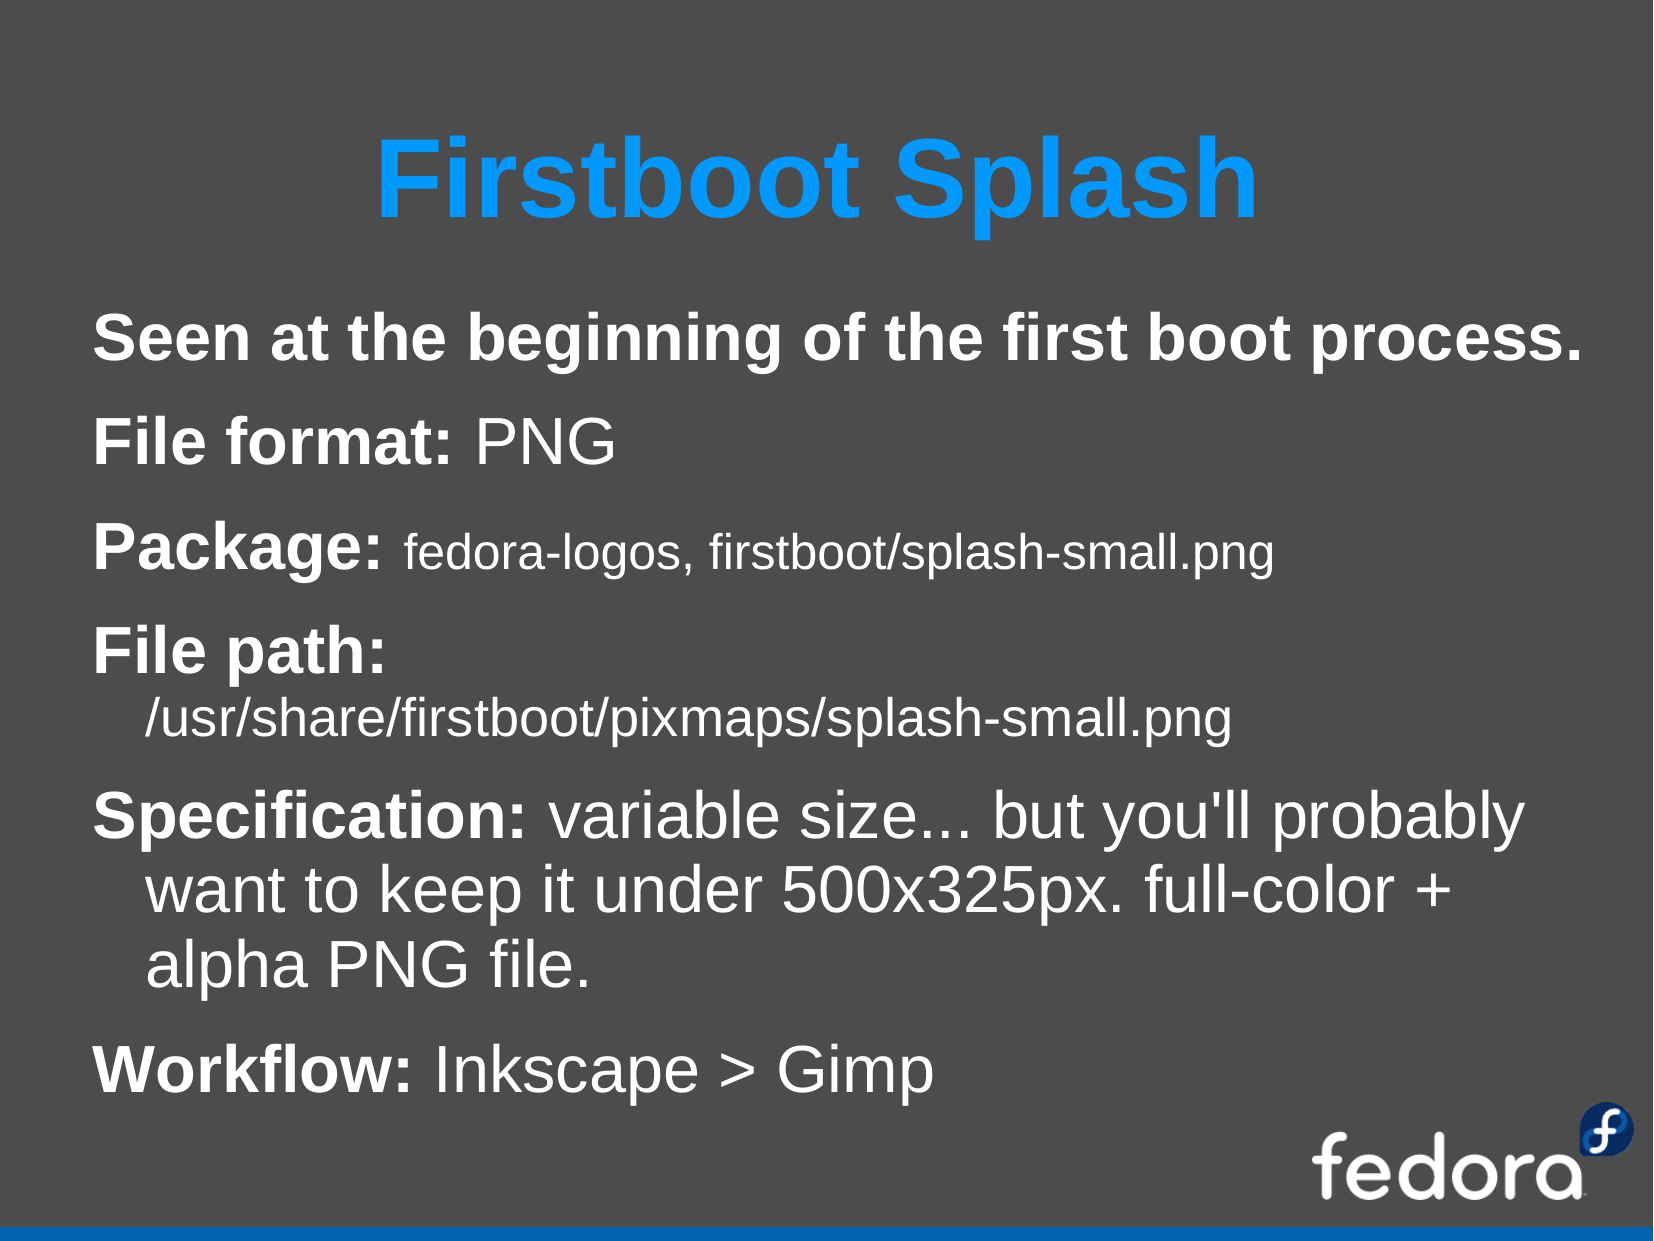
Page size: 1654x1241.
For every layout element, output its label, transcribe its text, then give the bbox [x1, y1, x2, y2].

title Firstboot Splash [112, 75, 1524, 283]
picture [1312, 1102, 1634, 1200]
list Seen at the beginning of the first boot process. File format: PNG Package: fedora-logos, firstboot/splash-small.png File path: /usr/share/firstboot/pixmaps/splash-small.png Specification: variable size... but you'll probably want to keep it under 500x325px. full-color + alpha PNG file. Workflow: Inkscape > Gimp [74, 300, 1612, 1107]
